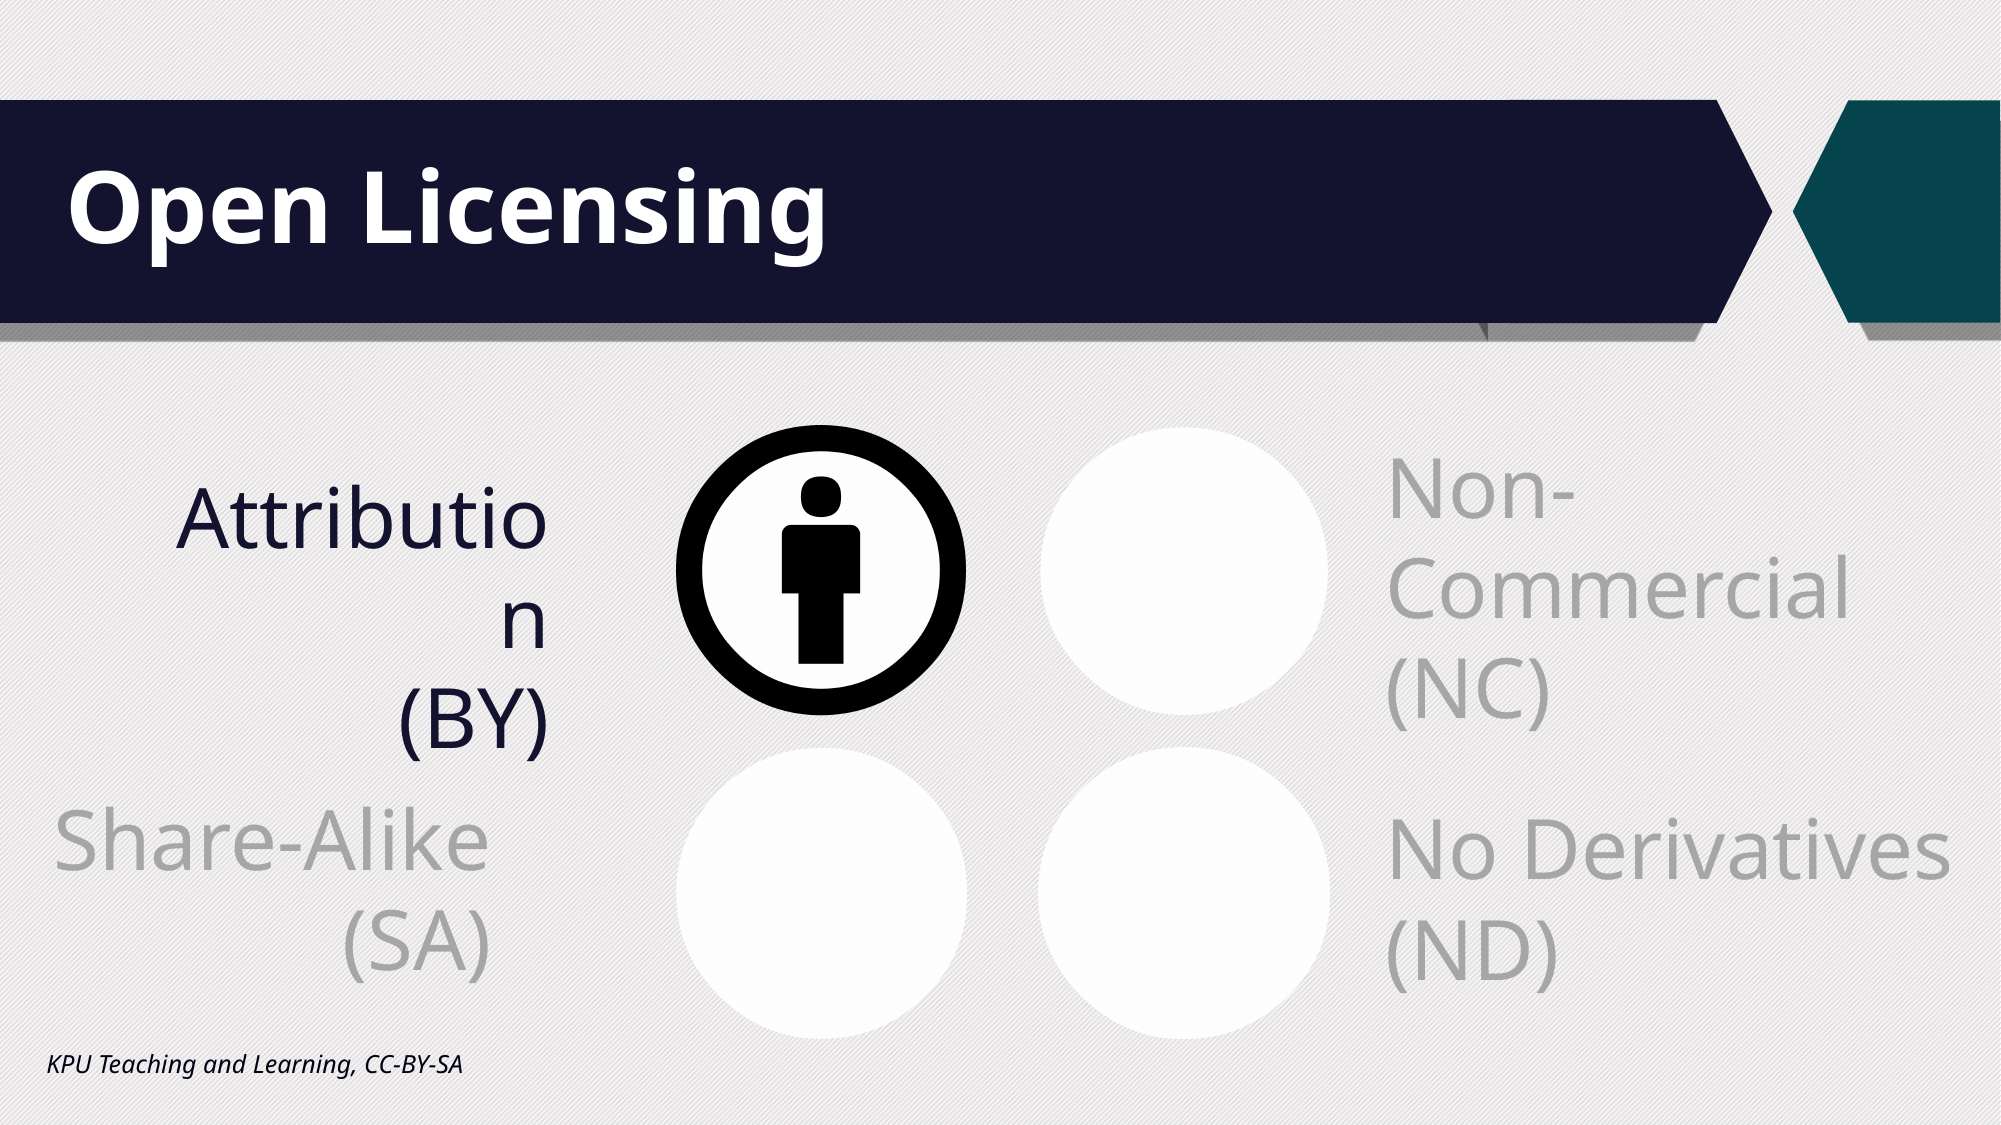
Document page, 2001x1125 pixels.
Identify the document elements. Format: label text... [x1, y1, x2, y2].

text_box Share-Alike (SA) [38, 779, 616, 997]
picture [675, 747, 967, 1039]
text_box KPU Teaching and Learning, CC-BY-SA [31, 1033, 1159, 1094]
text_box Non- Commercial (NC) [1370, 427, 2000, 746]
text_box Attribution (BY) [161, 457, 616, 676]
text_box No Derivatives (ND) [1370, 789, 2000, 1007]
picture [1038, 747, 1330, 1039]
title Open Licensing [50, 122, 1689, 300]
picture [1038, 425, 1330, 717]
picture [675, 425, 967, 717]
